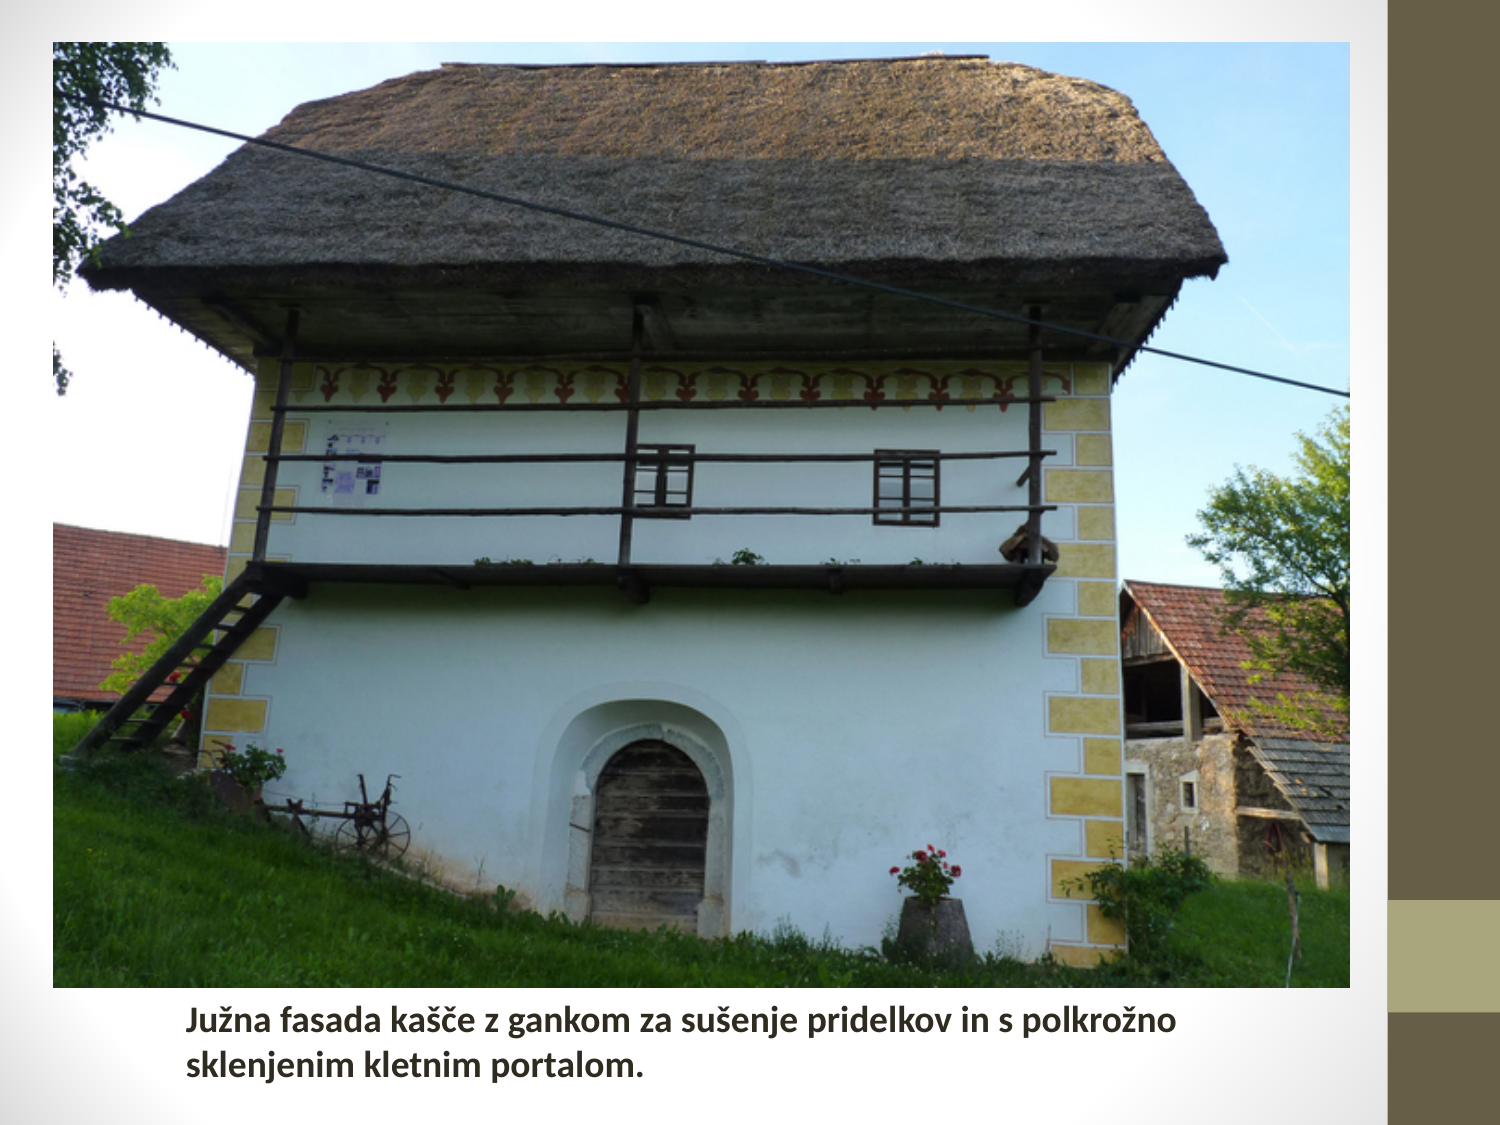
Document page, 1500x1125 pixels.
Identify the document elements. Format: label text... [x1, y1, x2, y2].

picture [0, 0, 1387, 1125]
text_box Južna fasada kašče z gankom za sušenje pridelkov in s polkrožno sklenjenim kletnim portalom. [171, 987, 1223, 1093]
